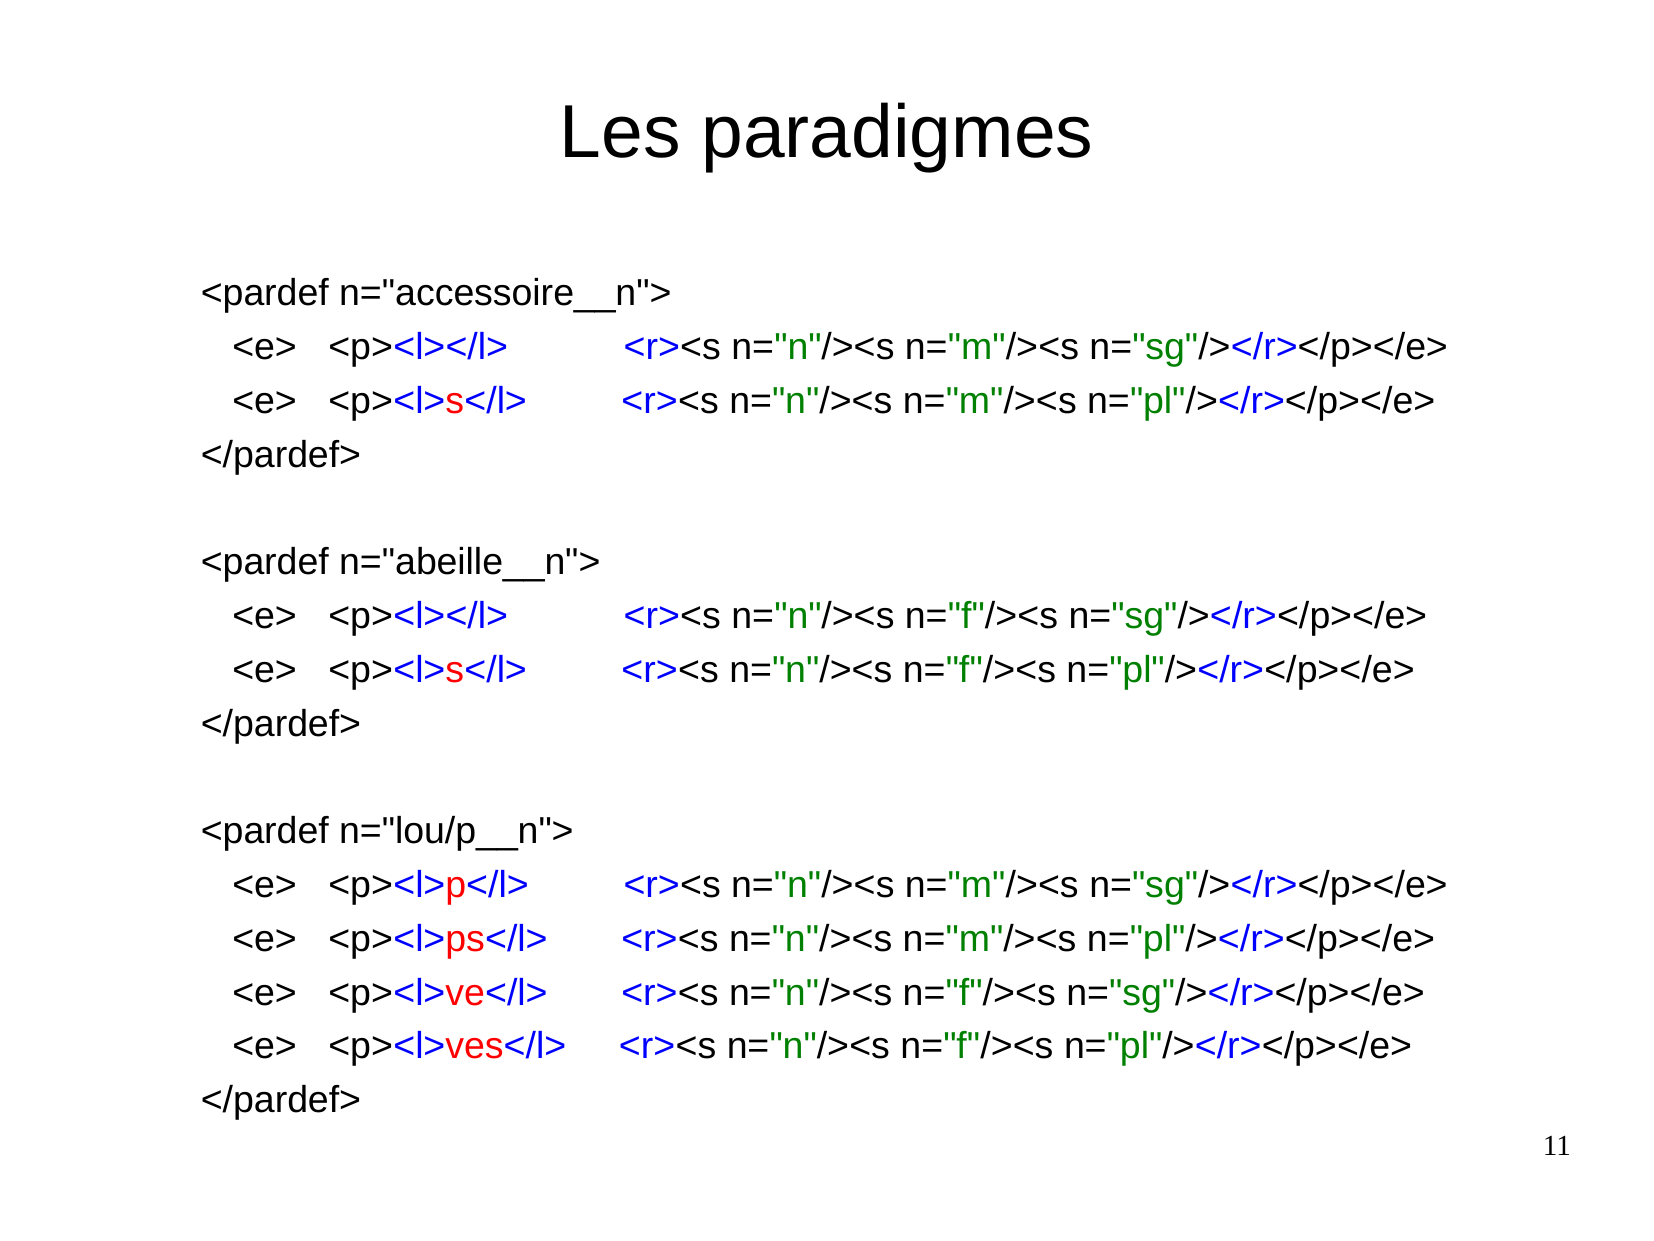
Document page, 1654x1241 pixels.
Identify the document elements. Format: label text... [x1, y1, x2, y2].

list <pardef n="accessoire__n"> <e> <p><l></l> <r><s n="n"/><s n="m"/><s n="sg"/></r></p></e> <e> <p><l>s</l> <r><s n="n"/><s n="m"/><s n="pl"/></r></p></e> </pardef> <pardef n="abeille__n"> <e> <p><l></l> <r><s n="n"/><s n="f"/><s n="sg"/></r></p></e> <e> <p><l>s</l> <r><s n="n"/><s n="f"/><s n="pl"/></r></p></e> </pardef> <pardef n="lou/p__n"> <e> <p><l>p</l> <r><s n="n"/><s n="m"/><s n="sg"/></r></p></e> <e> <p><l>ps</l> <r><s n="n"/><s n="m"/><s n="pl"/></r></p></e> <e> <p><l>ve</l> <r><s n="n"/><s n="f"/><s n="sg"/></r></p></e> <e> <p><l>ves</l> <r><s n="n"/><s n="f"/><s n="pl"/></r></p></e> </pardef> [200, 271, 1453, 1158]
title Les paradigmes [82, 49, 1571, 213]
